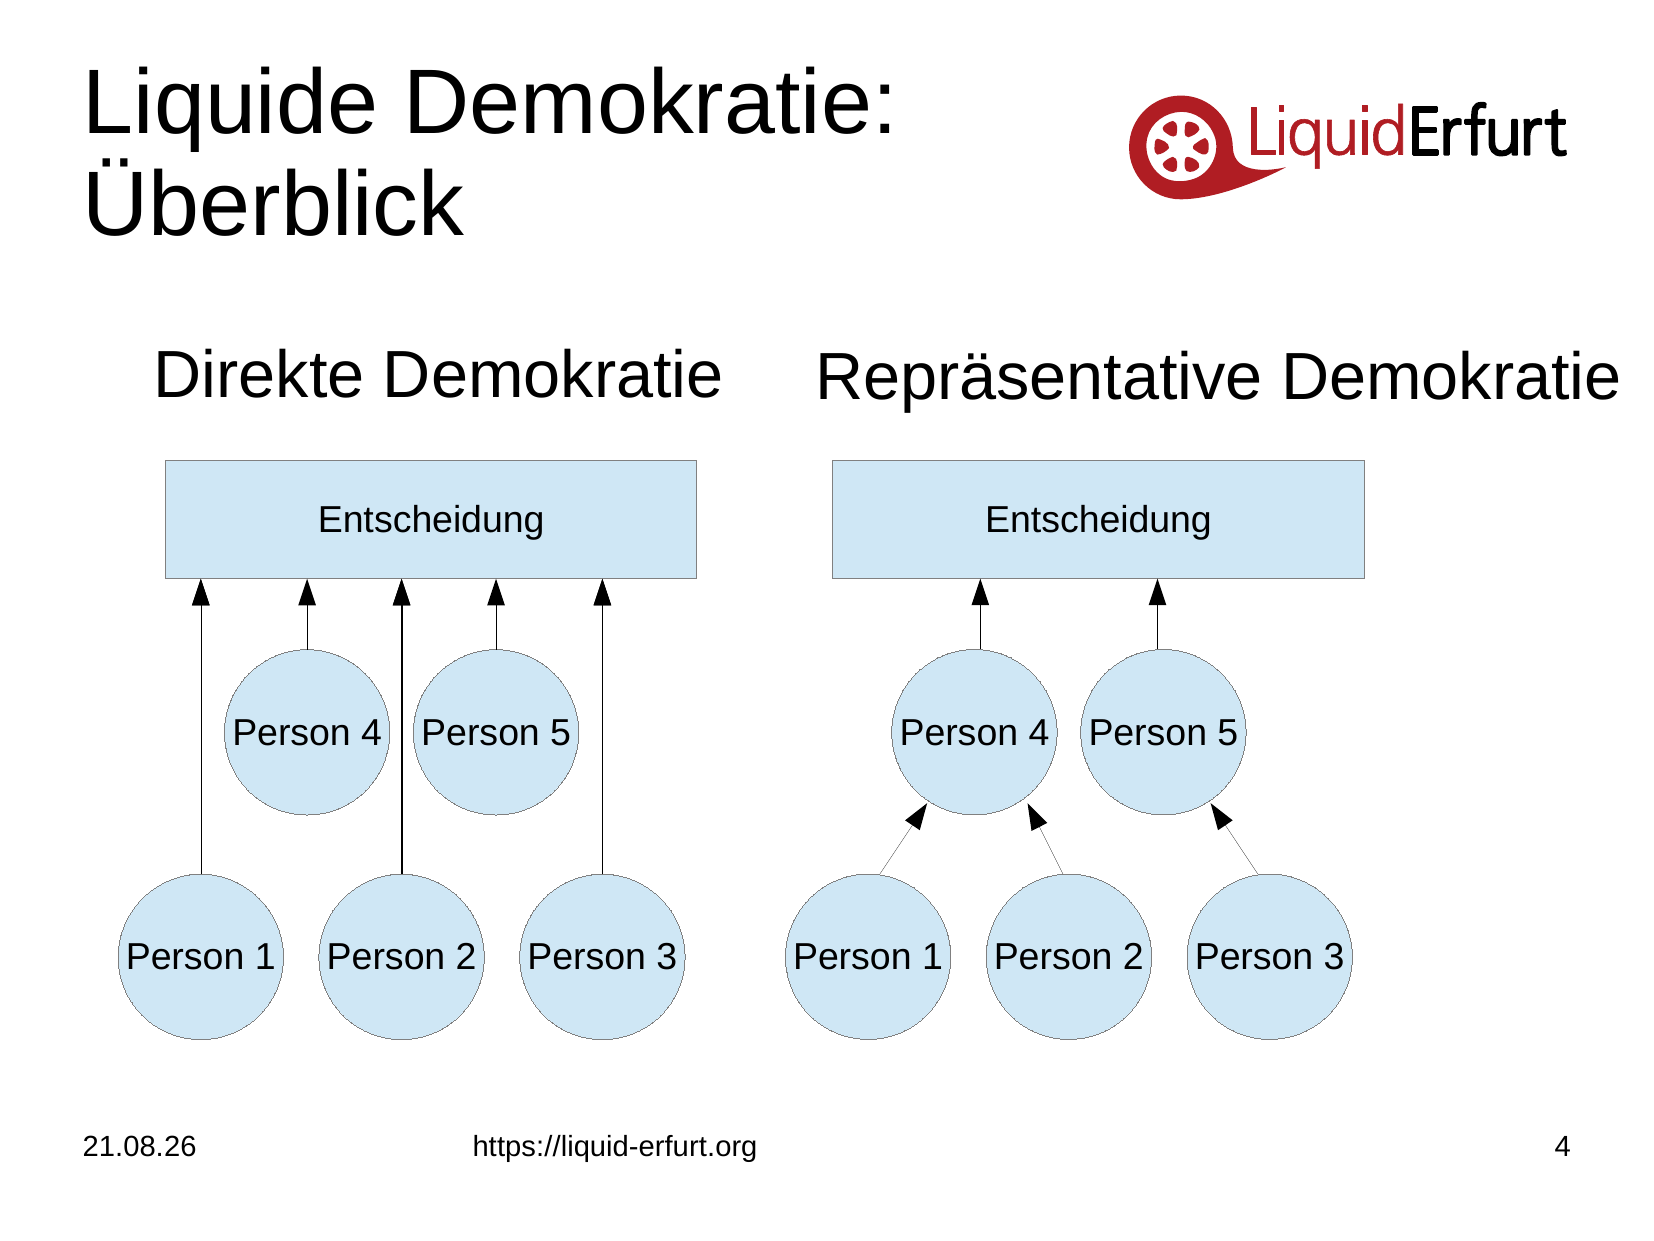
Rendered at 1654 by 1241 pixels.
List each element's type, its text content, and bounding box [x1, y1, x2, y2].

list Direkte Demokratie [82, 337, 827, 1156]
text_box Person 1 [118, 874, 284, 1040]
text_box Person 3 [519, 874, 686, 1040]
title Liquide Demokratie: Überblick [82, 49, 1571, 257]
text_box Entscheidung [832, 460, 1365, 579]
text_box Person 2 [986, 874, 1152, 1040]
text_box Person 5 [413, 649, 579, 816]
text_box Person 3 [1187, 874, 1353, 1040]
text_box Person 4 [224, 649, 390, 816]
text_box Person 2 [318, 874, 485, 1040]
text_box Entscheidung [165, 460, 697, 579]
text_box Person 5 [1080, 649, 1247, 815]
list Repräsentative Demokratie [744, 339, 1654, 1158]
text_box Person 1 [785, 874, 951, 1040]
text_box Person 4 [891, 649, 1058, 815]
